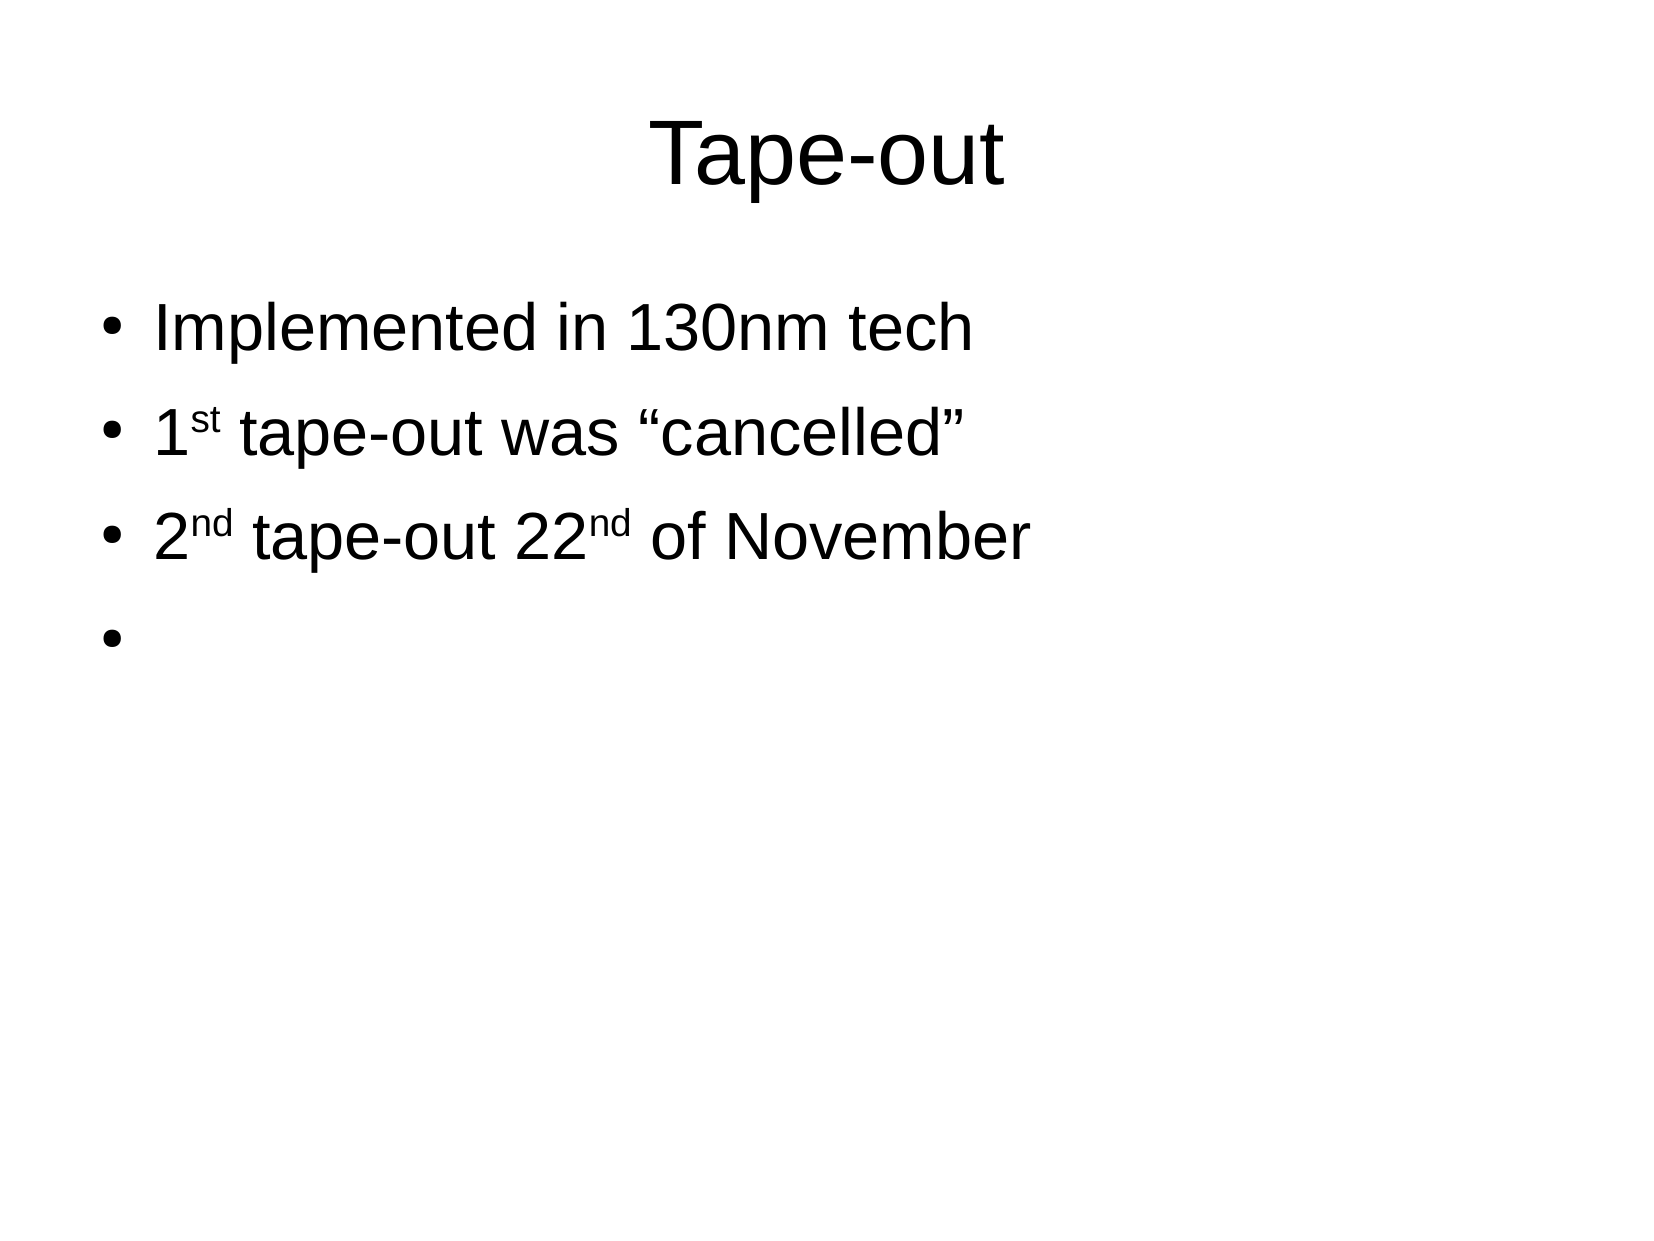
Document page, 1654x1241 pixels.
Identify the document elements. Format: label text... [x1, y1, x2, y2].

title Tape-out [82, 56, 1571, 250]
list Implemented in 130nm tech 1st tape-out was “cancelled” 2nd tape-out 22nd of November [82, 290, 1571, 1094]
